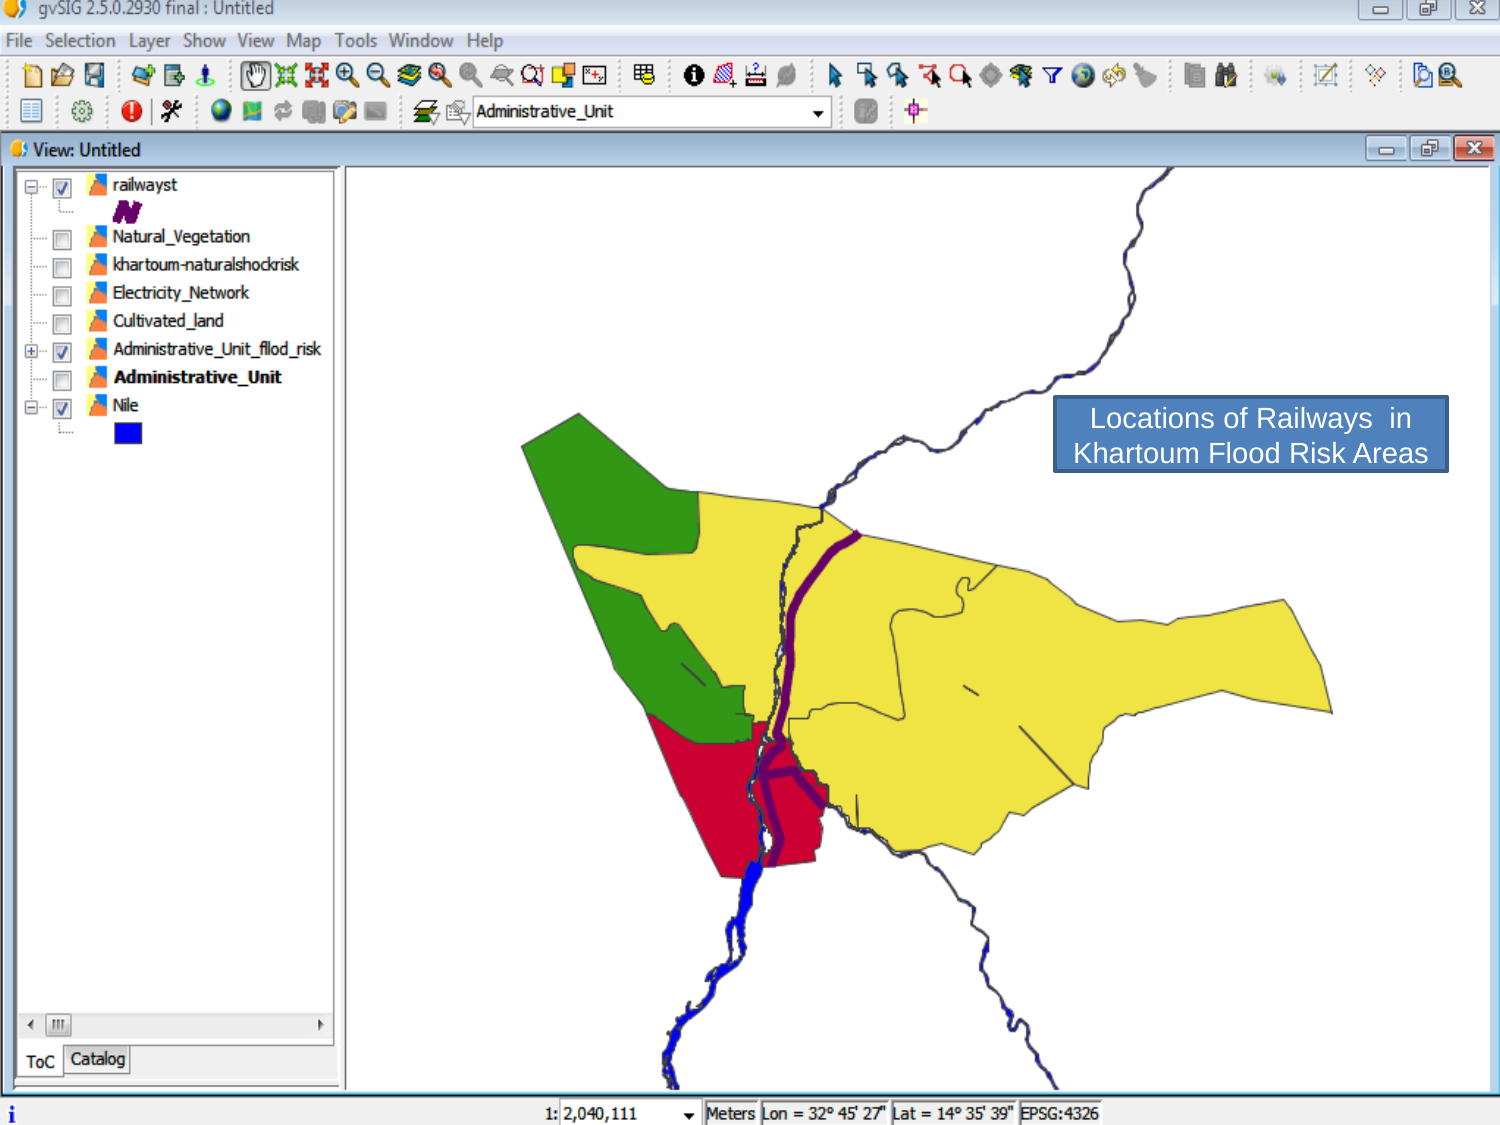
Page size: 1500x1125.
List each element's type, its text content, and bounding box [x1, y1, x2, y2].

picture [0, 0, 1500, 1125]
text_box Locations of Railways in Khartoum Flood Risk Areas [1055, 397, 1448, 471]
